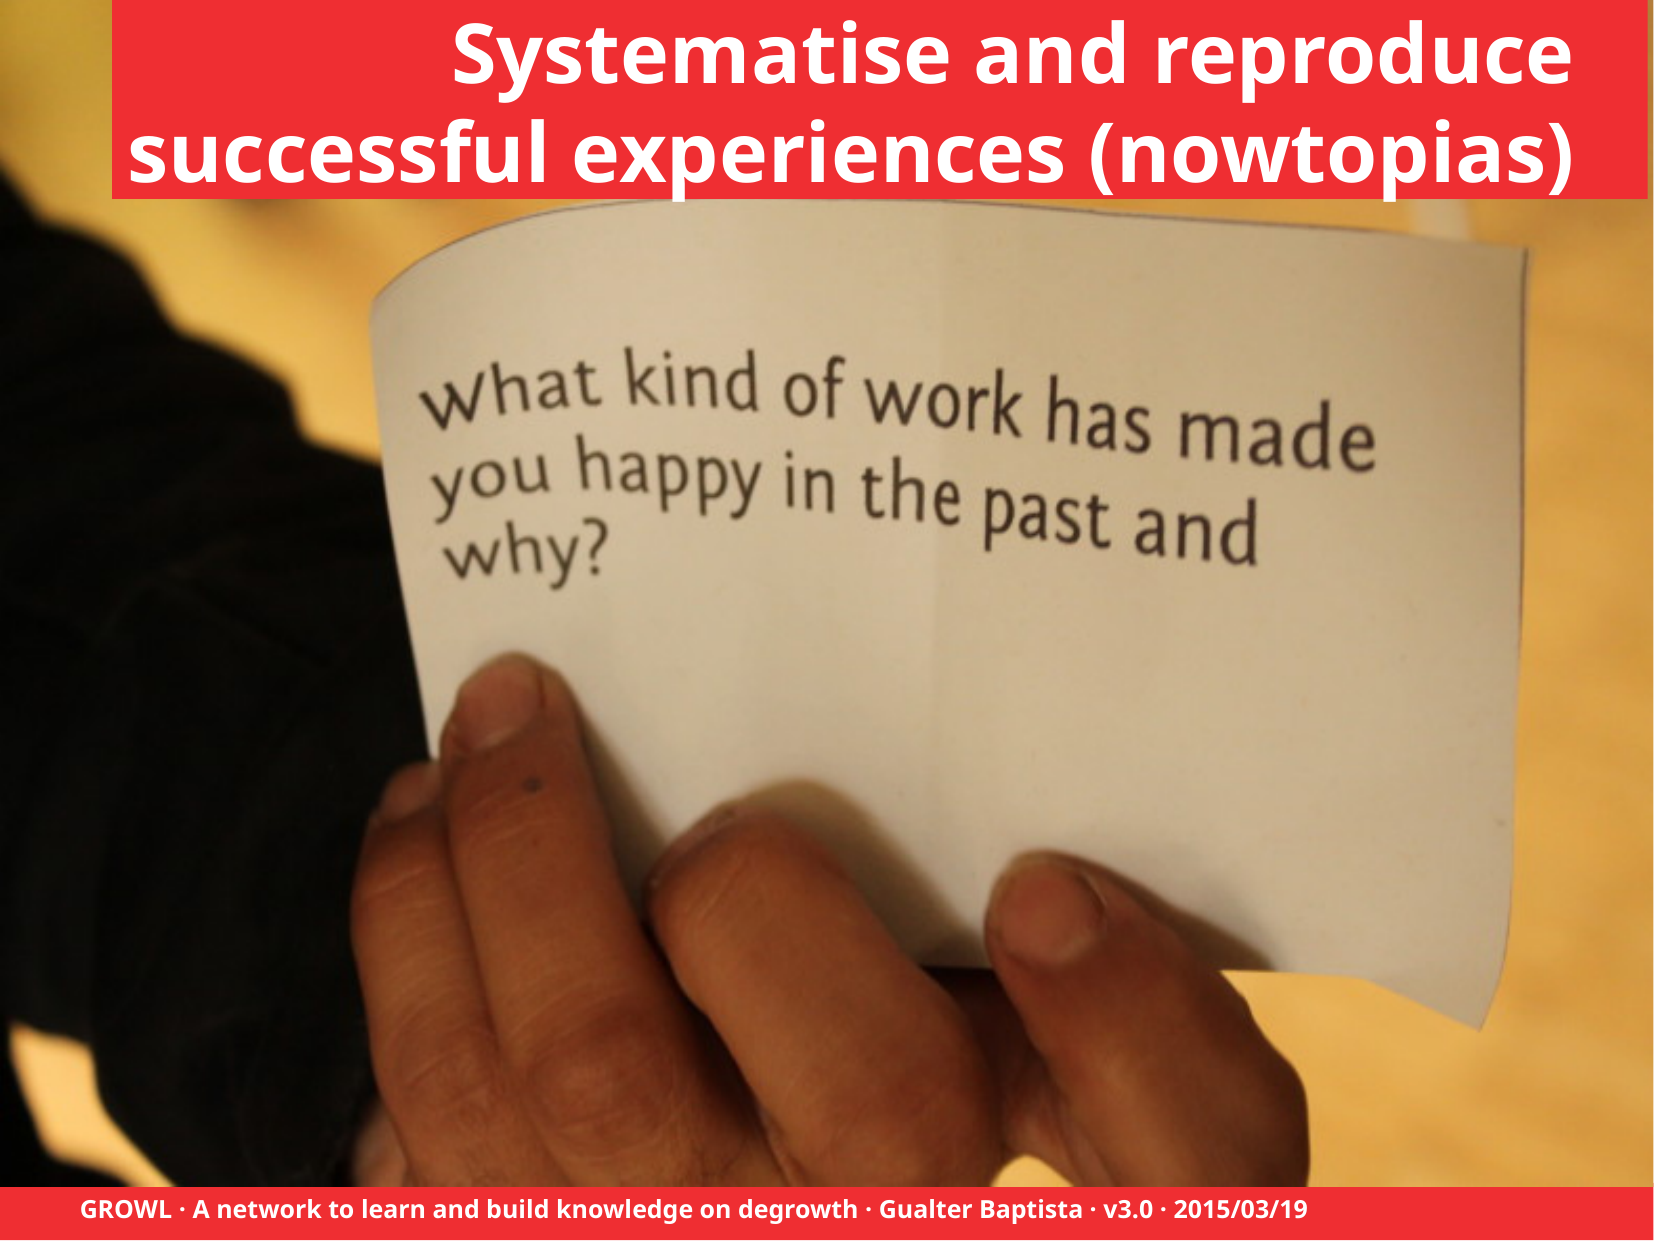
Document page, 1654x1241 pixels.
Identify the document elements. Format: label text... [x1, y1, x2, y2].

title Systematise and reproduce successful experiences (nowtopias) [112, 0, 1648, 199]
picture [0, 0, 1654, 1188]
